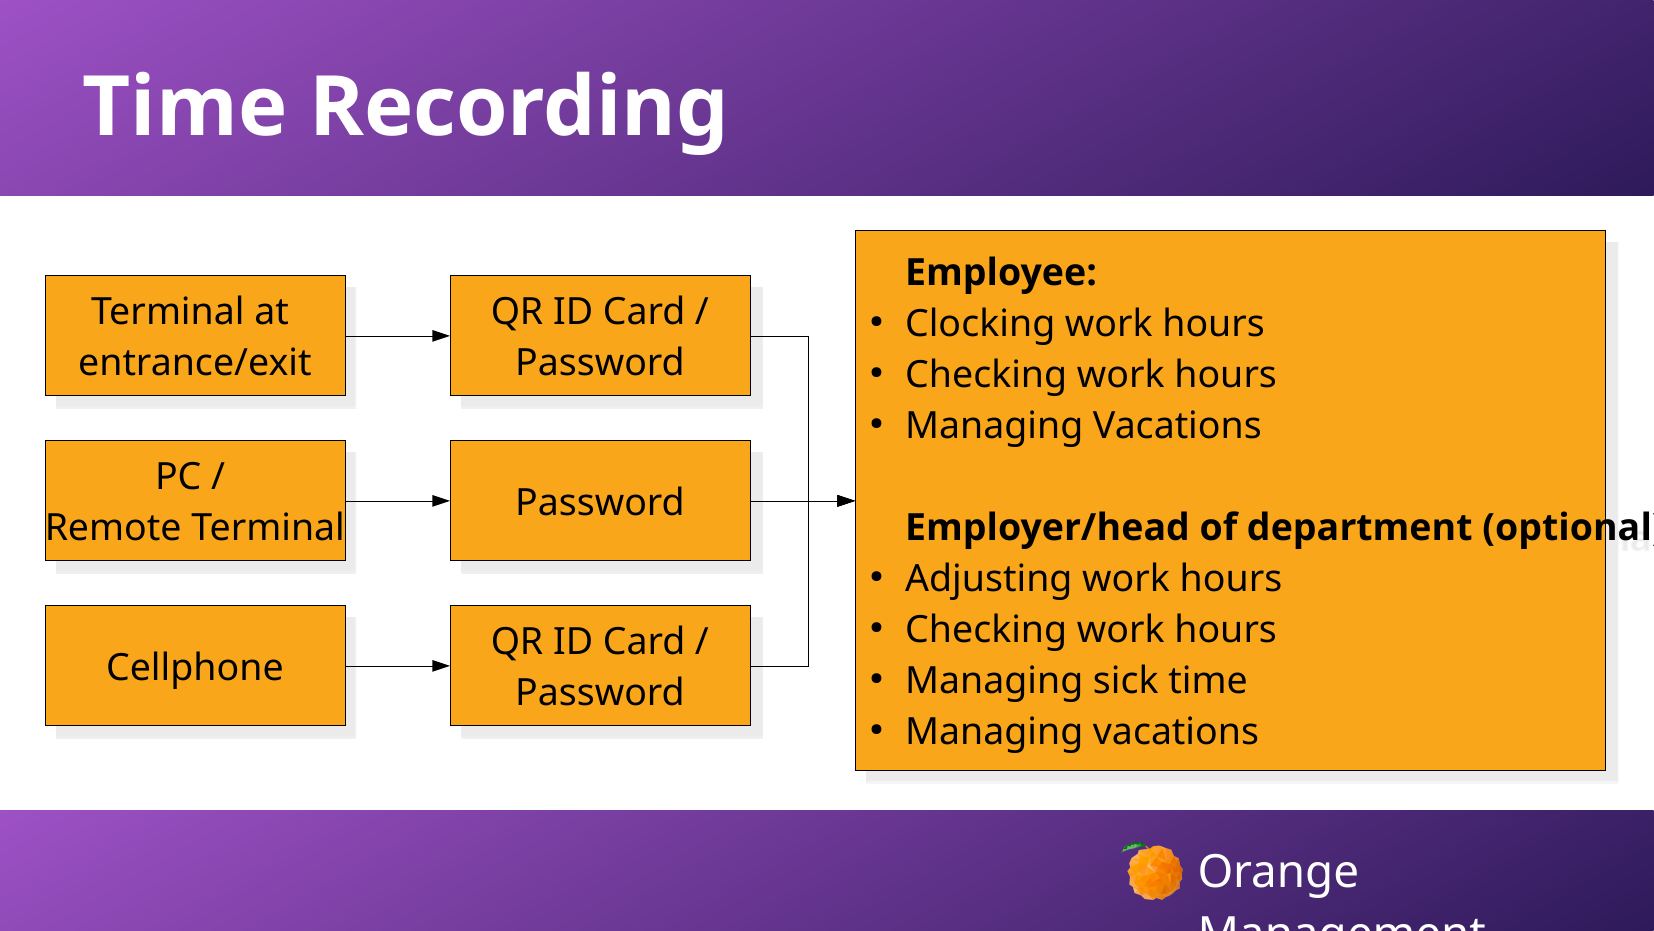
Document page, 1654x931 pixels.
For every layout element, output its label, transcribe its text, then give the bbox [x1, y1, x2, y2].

text_box QR ID Card / Password [450, 275, 751, 396]
text_box [1355, 927, 1366, 931]
text_box [1450, 927, 1461, 931]
text_box Terminal at entrance/exit [45, 275, 346, 396]
text_box Cellphone [45, 605, 346, 726]
text_box [1326, 927, 1337, 931]
text_box QR ID Card / Password [450, 605, 751, 726]
text_box Password [450, 440, 751, 561]
text_box [1396, 927, 1407, 931]
text_box [1423, 927, 1434, 931]
text_box Employee: Clocking work hours Checking work hours Managing Vacations Employer/head of department (optional): Adjusting work hours Checking work hours Managing sick time Managing vacations [855, 230, 1606, 771]
text_box [1205, 921, 1209, 931]
text_box [1381, 927, 1391, 931]
text_box PC / Remote Terminal [45, 440, 346, 561]
title Time Recording [82, 25, 1571, 181]
text_box [1273, 927, 1284, 931]
text_box [0, 810, 1654, 931]
picture [1121, 842, 1182, 901]
text_box [0, 0, 1654, 196]
text_box Orange Management [1182, 830, 1648, 907]
